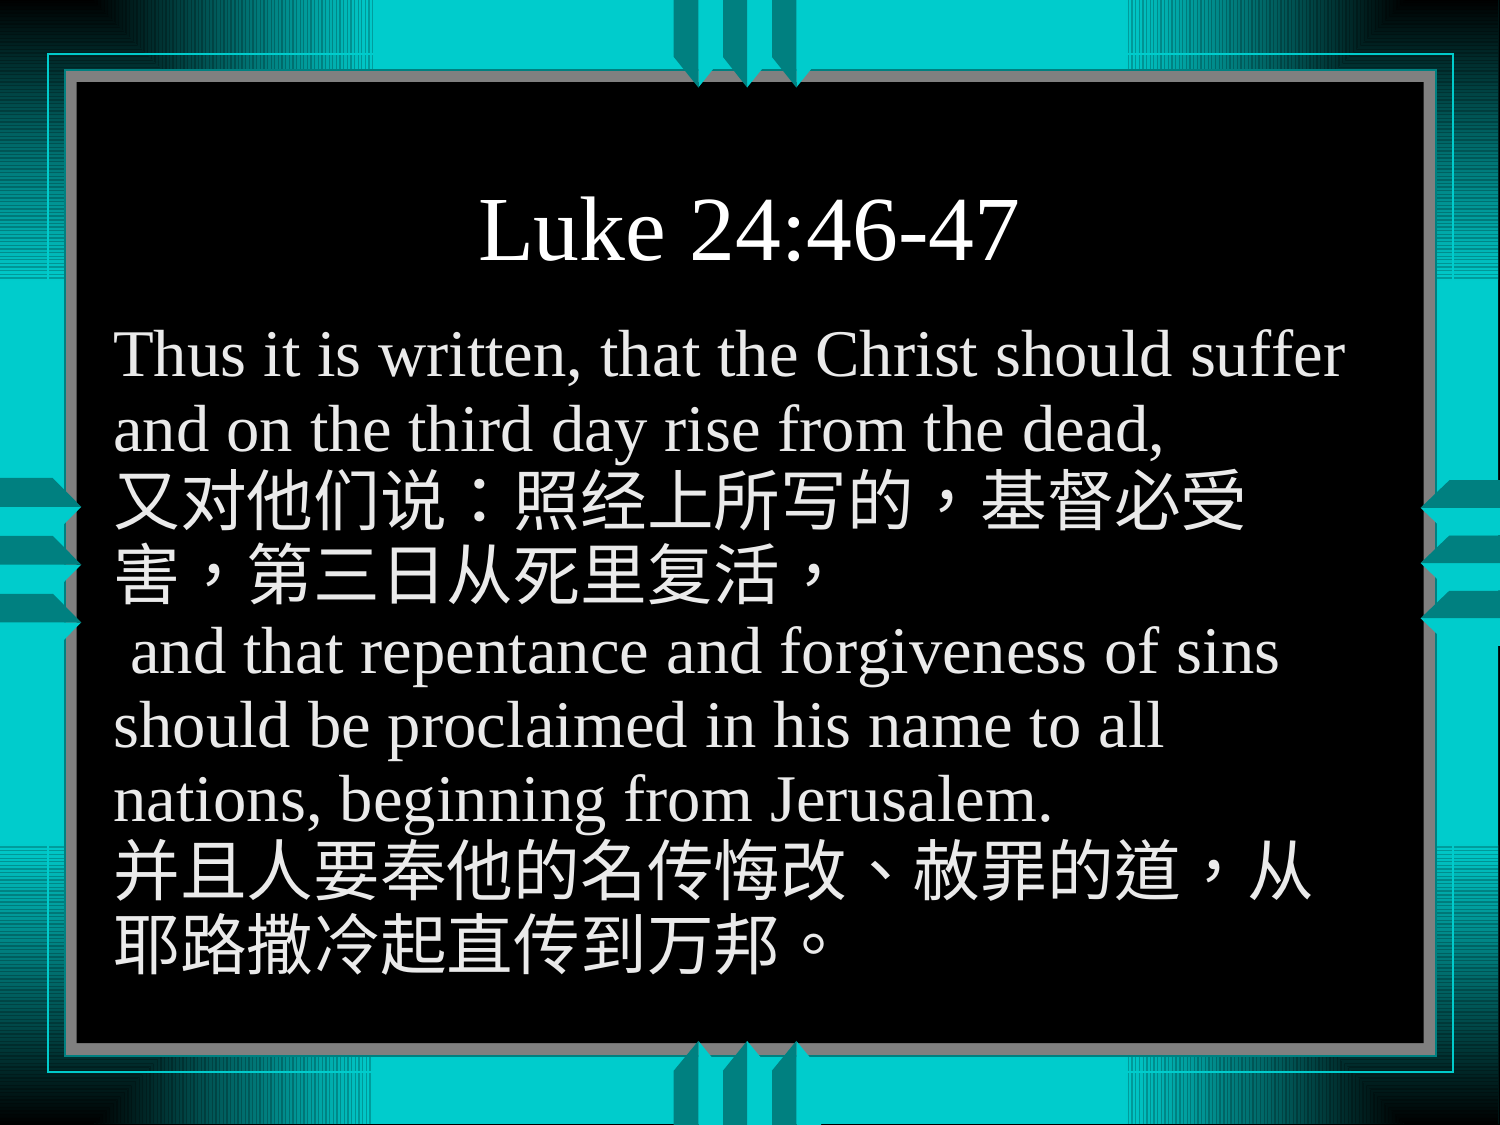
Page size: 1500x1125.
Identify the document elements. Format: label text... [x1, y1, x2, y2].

text_box Thus it is written, that the Christ should suffer and on the third day rise from the dead, 又对他们说：照经上所写的，基督必受害，第三日从死里复活， and that repentance and forgiveness of sins should be proclaimed in his name to all nations, beginning from Jerusalem. 并且人要奉他的名传悔改、赦罪的道，从耶路撒冷起直传到万邦。 [98, 310, 1374, 992]
title Luke 24:46-47 [112, 99, 1388, 288]
